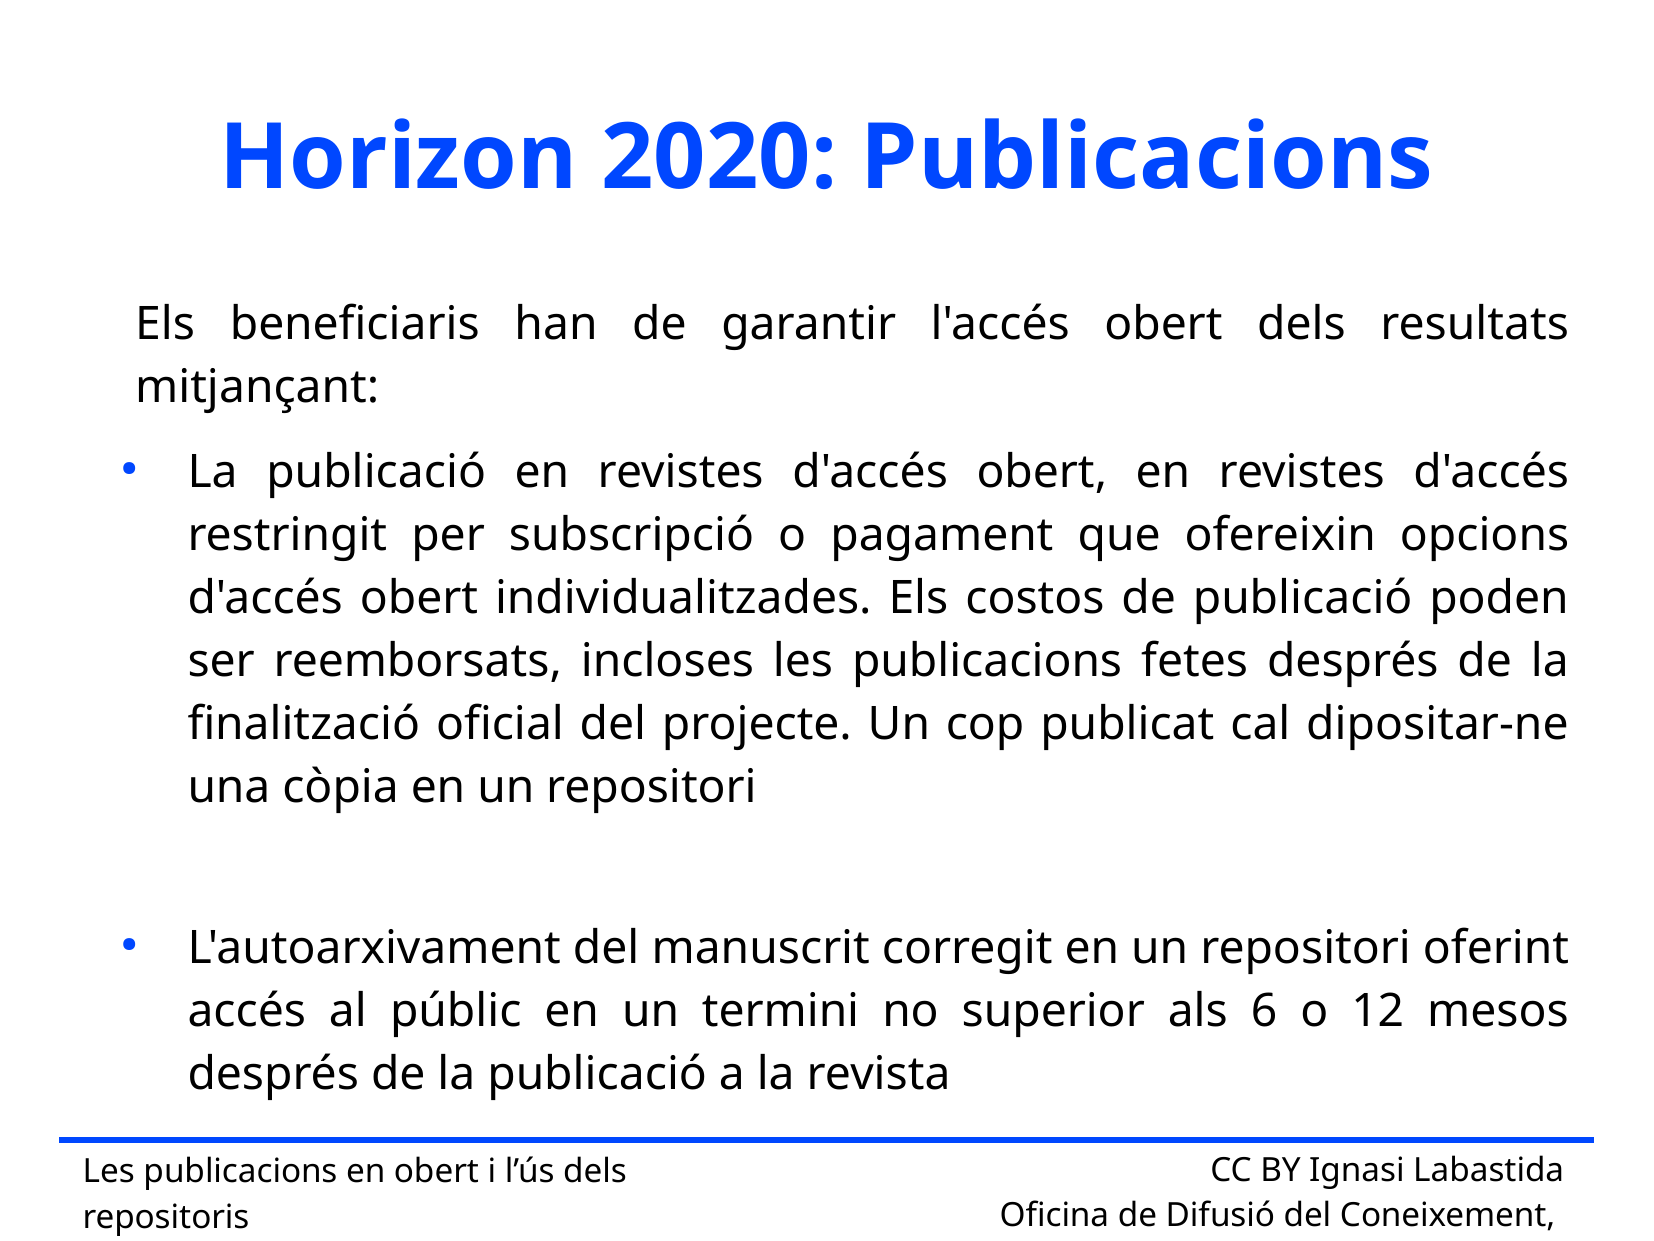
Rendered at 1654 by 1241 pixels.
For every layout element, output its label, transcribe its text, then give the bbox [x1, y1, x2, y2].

title Horizon 2020: Publicacions [82, 49, 1571, 257]
list Els beneficiaris han de garantir l'accés obert dels resultats mitjançant: La publicació en revistes d'accés obert, en revistes d'accés restringit per subscripció o pagament que ofereixin opcions d'accés obert individualitzades. Els costos de publicació poden ser reemborsats, incloses les publicacions fetes després de la finalització oficial del projecte. Un cop publicat cal dipositar-ne una còpia en un repositori L'autoarxivament del manuscrit corregit en un repositori oferint accés al públic en un termini no superior als 6 o 12 mesos després de la publicació a la revista [82, 290, 1571, 1109]
